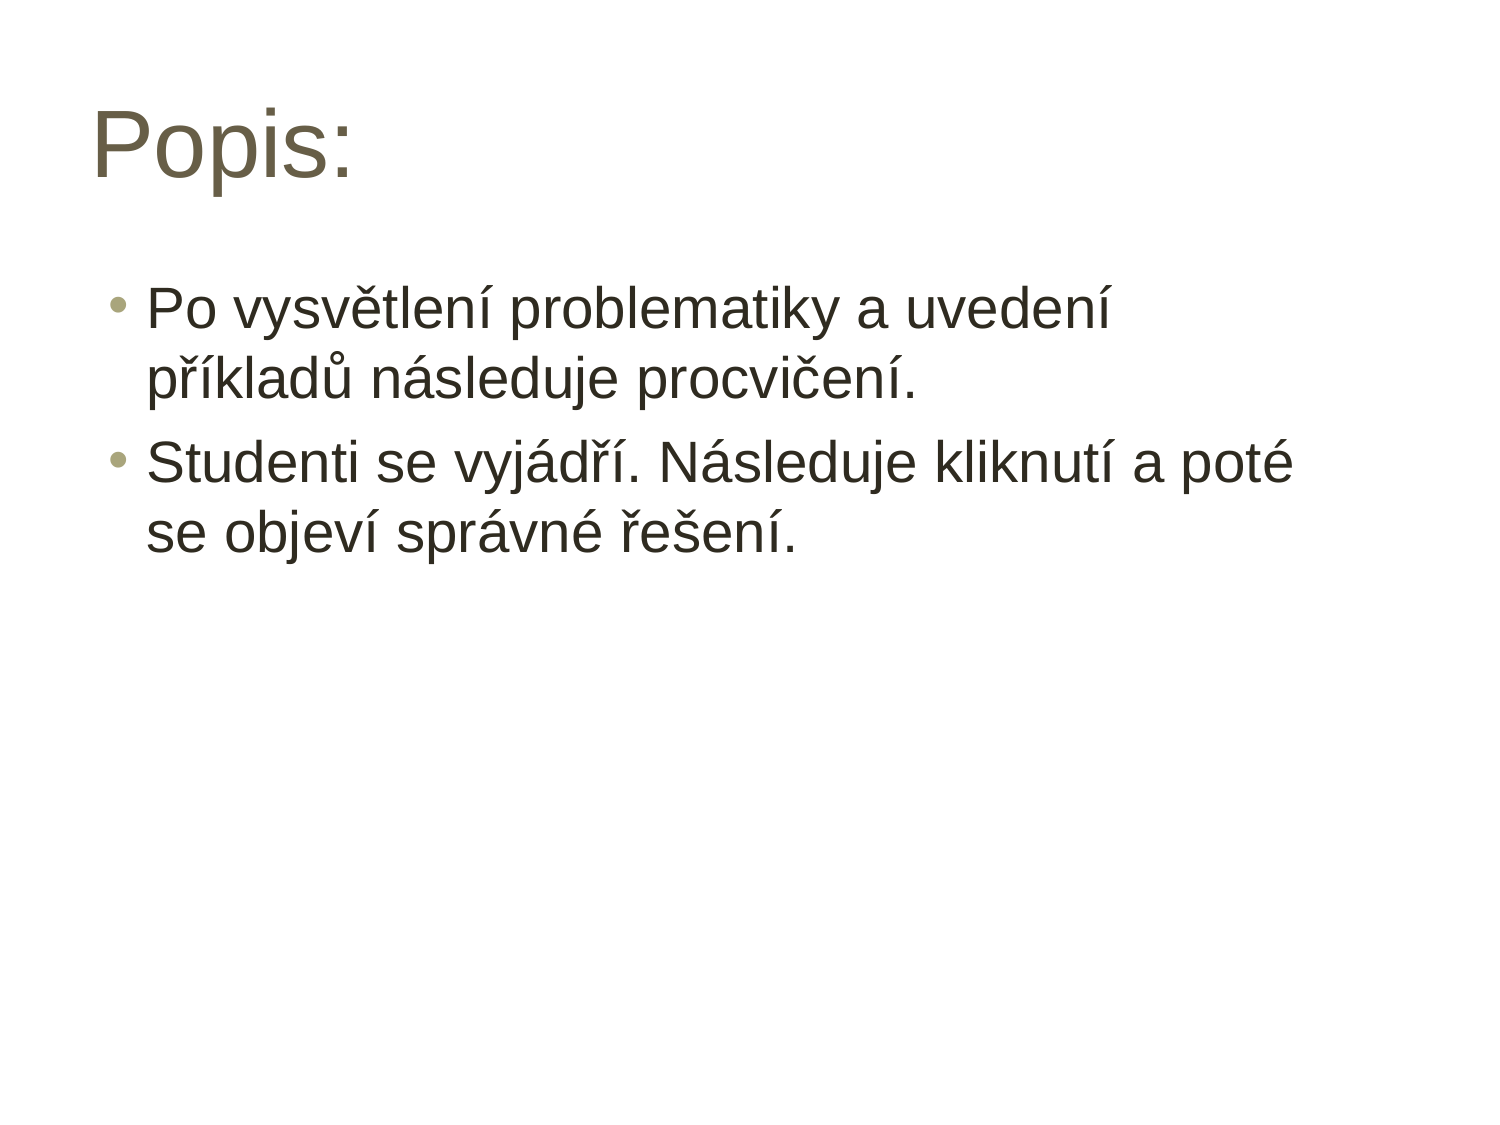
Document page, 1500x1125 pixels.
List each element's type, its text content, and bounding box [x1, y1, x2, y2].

title Popis: [74, 45, 1325, 233]
list Po vysvětlení problematiky a uvedení příkladů následuje procvičení. Studenti se vyjádří. Následuje kliknutí a poté se objeví správné řešení. [74, 262, 1325, 1051]
